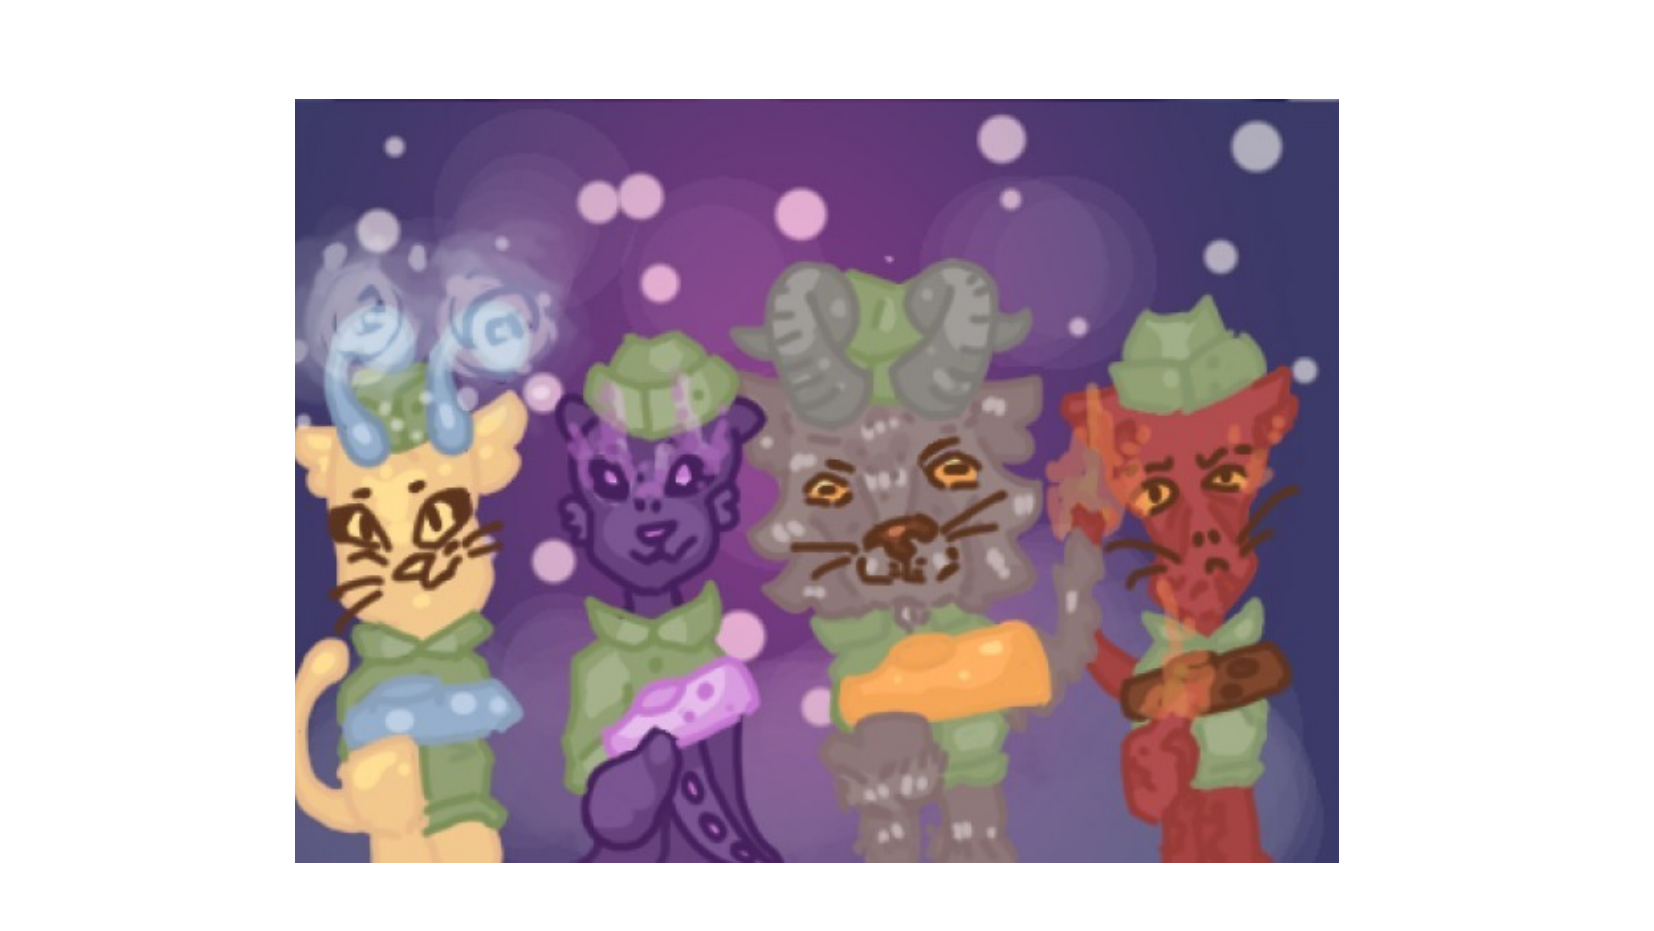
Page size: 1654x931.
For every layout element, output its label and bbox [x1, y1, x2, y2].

picture [295, 99, 1339, 863]
